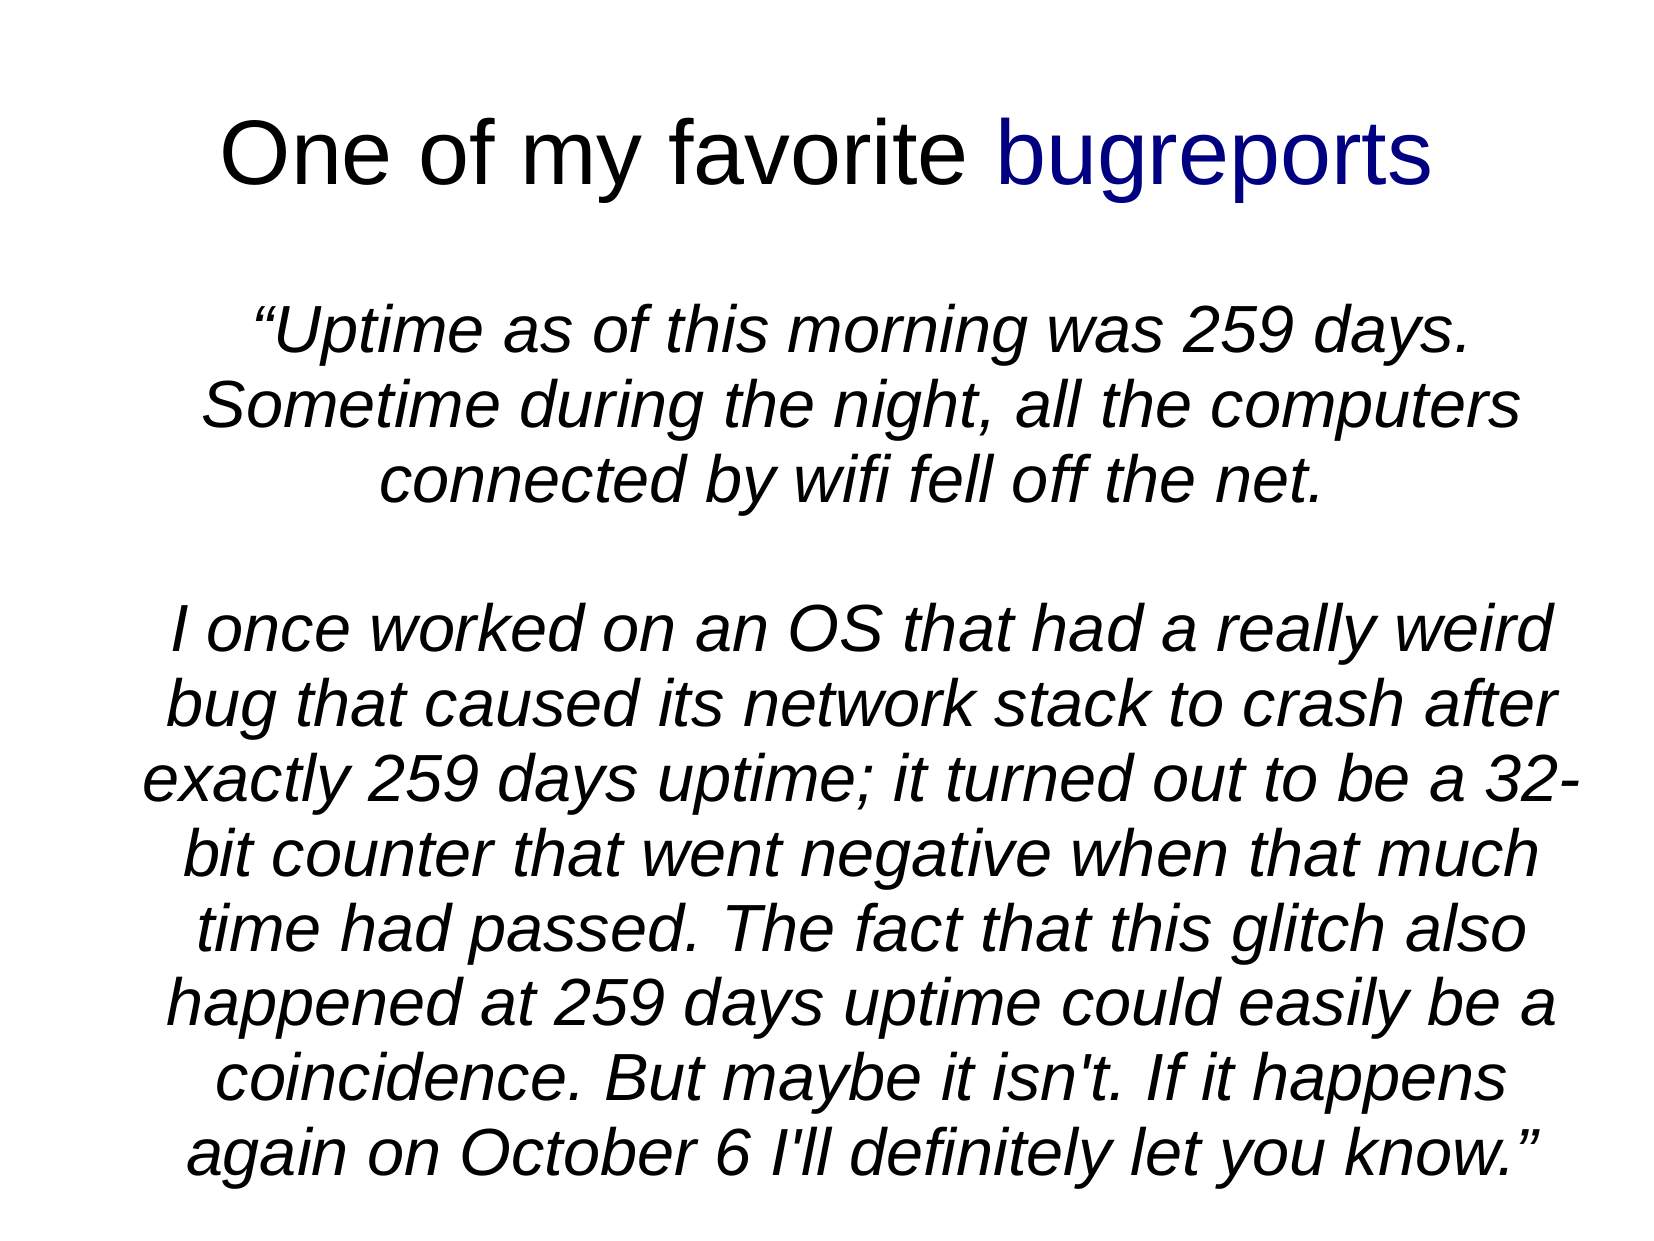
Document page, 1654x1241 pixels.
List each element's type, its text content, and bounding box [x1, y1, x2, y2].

subtitle “Uptime as of this morning was 259 days. Sometime during the night, all the computers connected by wifi fell off the net. I once worked on an OS that had a really weird bug that caused its network stack to crash after exactly 259 days uptime; it turned out to be a 32-bit counter that went negative when that much time had passed. The fact that this glitch also happened at 259 days uptime could easily be a coincidence. But maybe it isn't. If it happens again on October 6 I'll definitely let you know.” [135, 292, 1591, 1190]
title One of my favorite bugreports [82, 49, 1571, 257]
